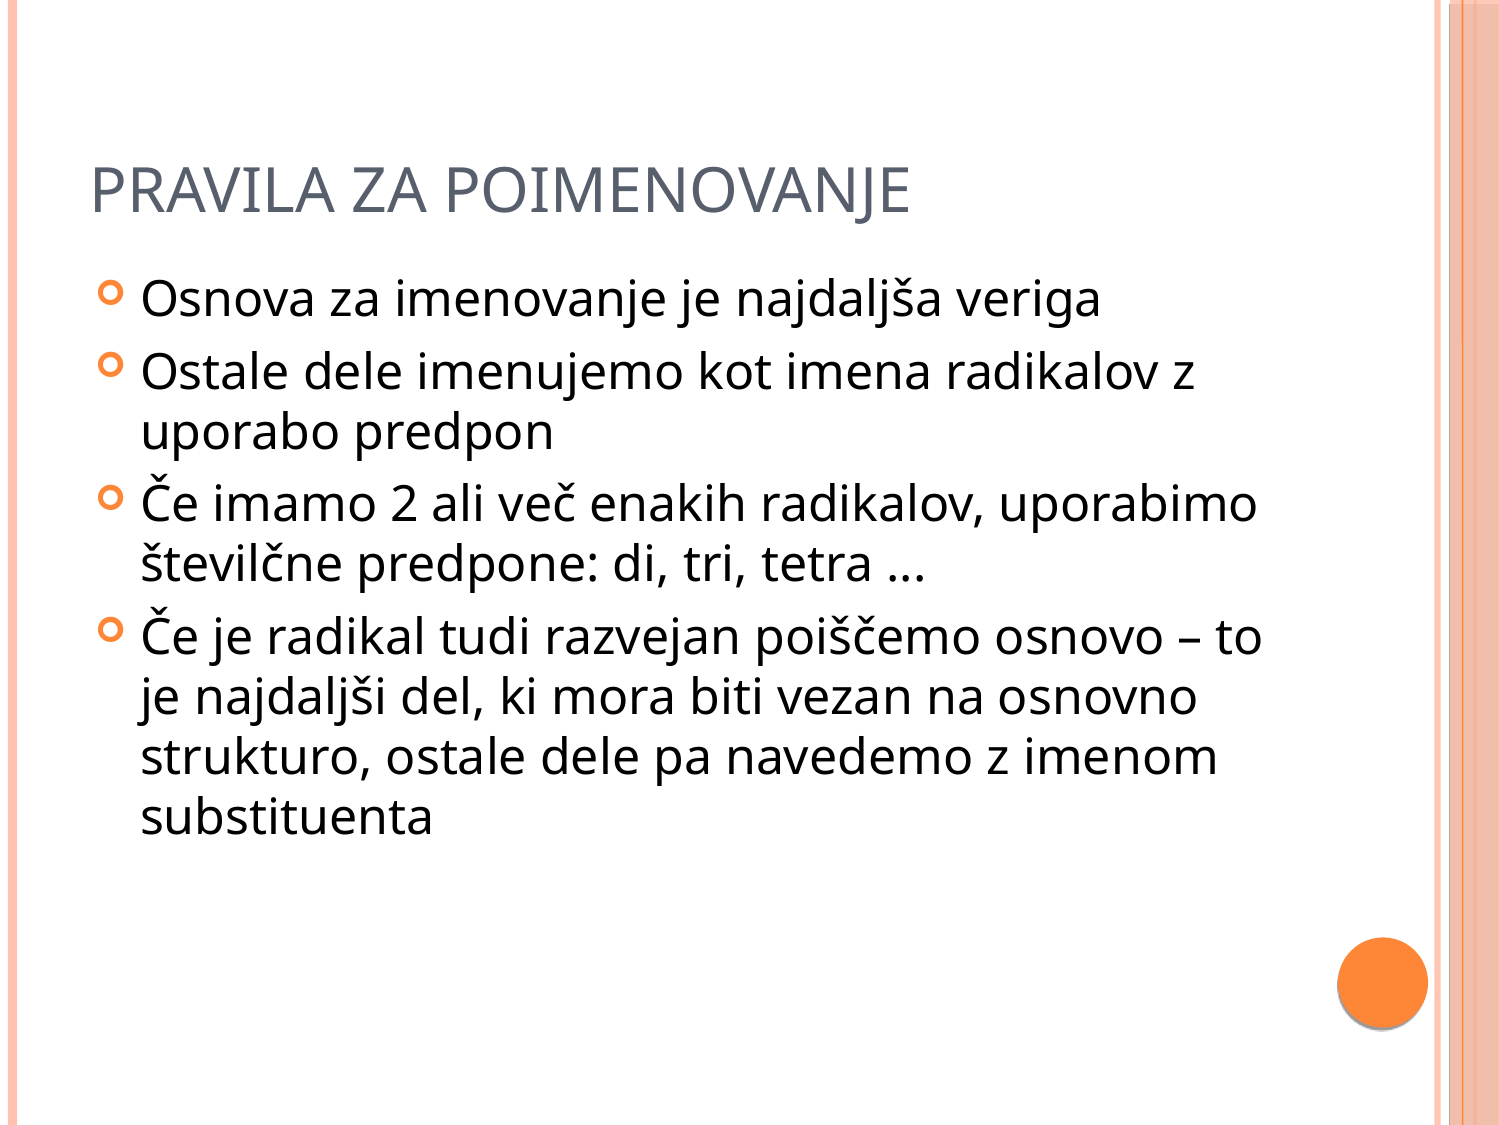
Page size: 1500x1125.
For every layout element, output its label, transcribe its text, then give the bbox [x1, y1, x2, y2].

list Osnova za imenovanje je najdaljša veriga Ostale dele imenujemo kot imena radikalov z uporabo predpon Če imamo 2 ali več enakih radikalov, uporabimo številčne predpone: di, tri, tetra ... Če je radikal tudi razvejan poiščemo osnovo – to je najdaljši del, ki mora biti vezan na osnovno strukturo, ostale dele pa navedemo z imenom substituenta [80, 259, 1306, 1059]
title Pravila za poimenovanje [75, 45, 1300, 233]
